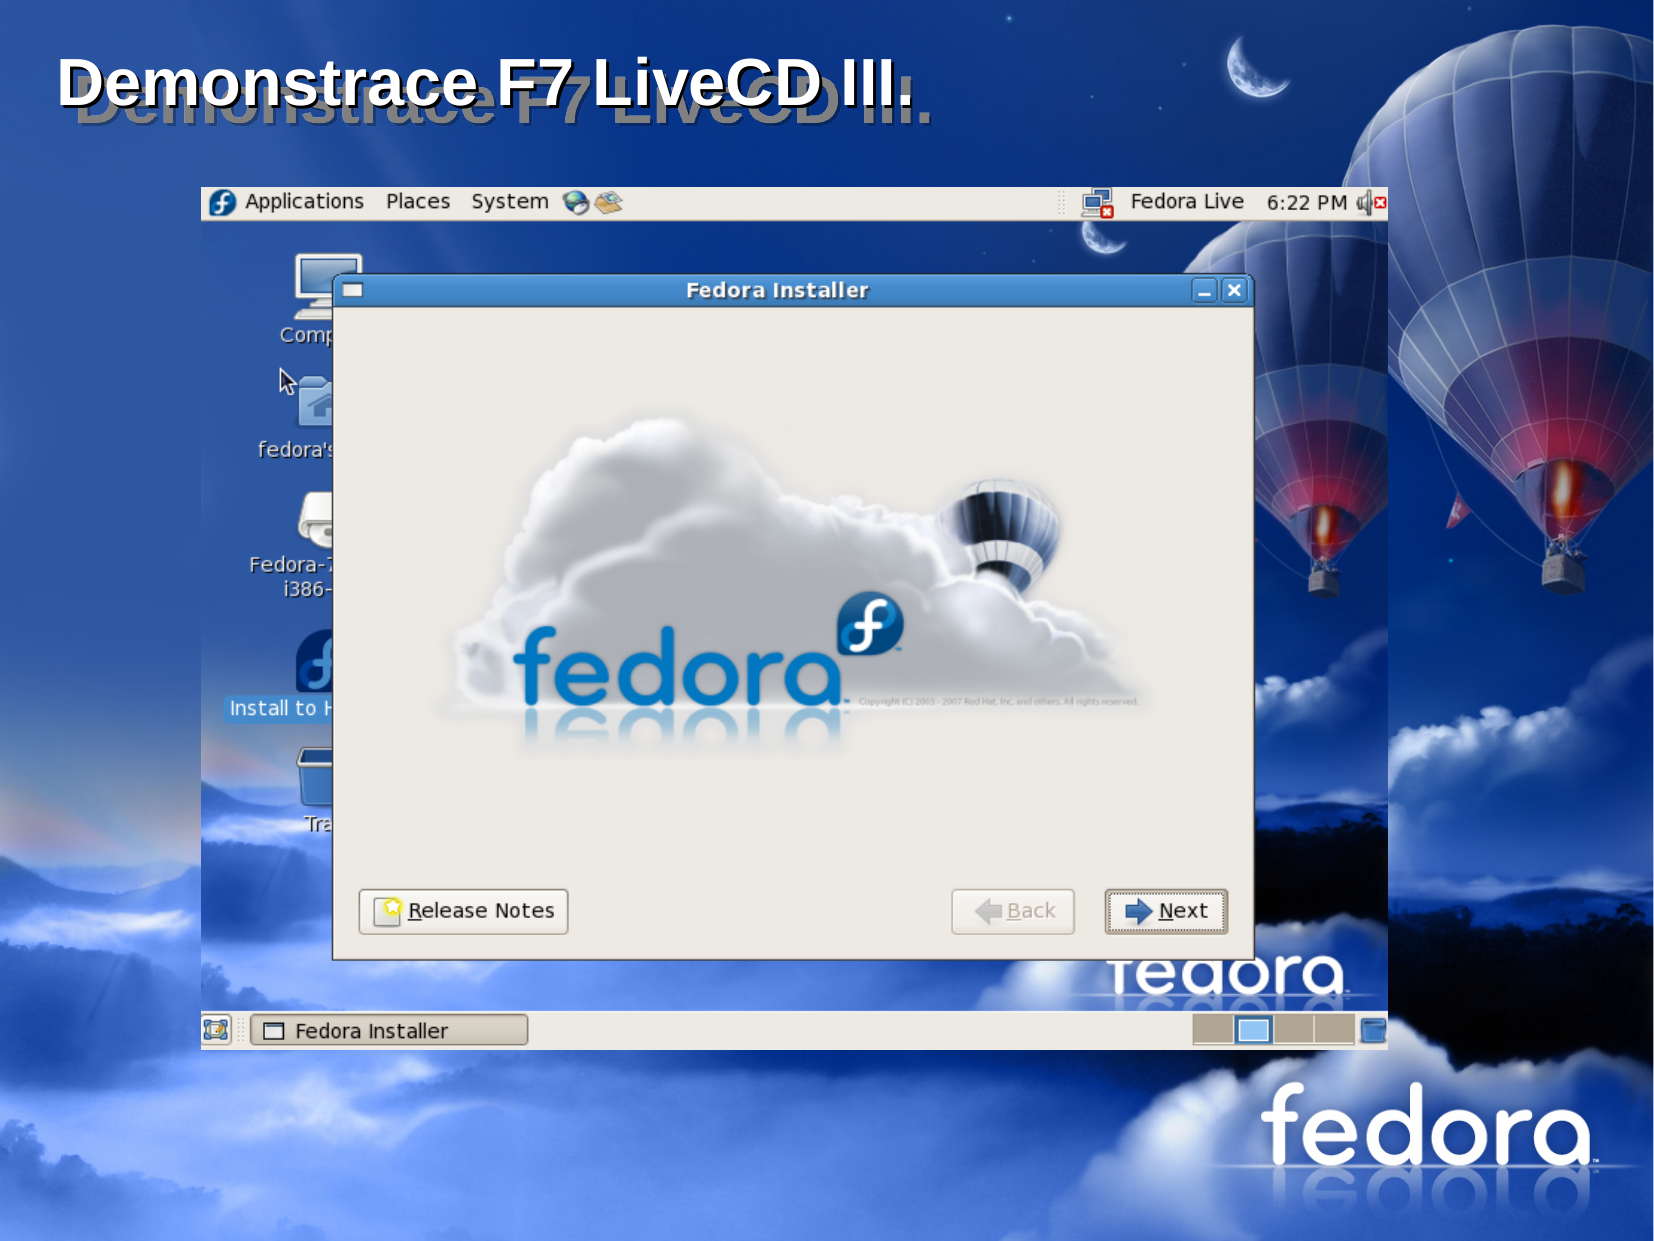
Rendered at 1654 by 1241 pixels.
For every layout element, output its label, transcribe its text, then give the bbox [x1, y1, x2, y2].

text_box Demonstrace F7 LiveCD III. [41, 37, 1613, 154]
picture [0, 0, 1654, 1241]
